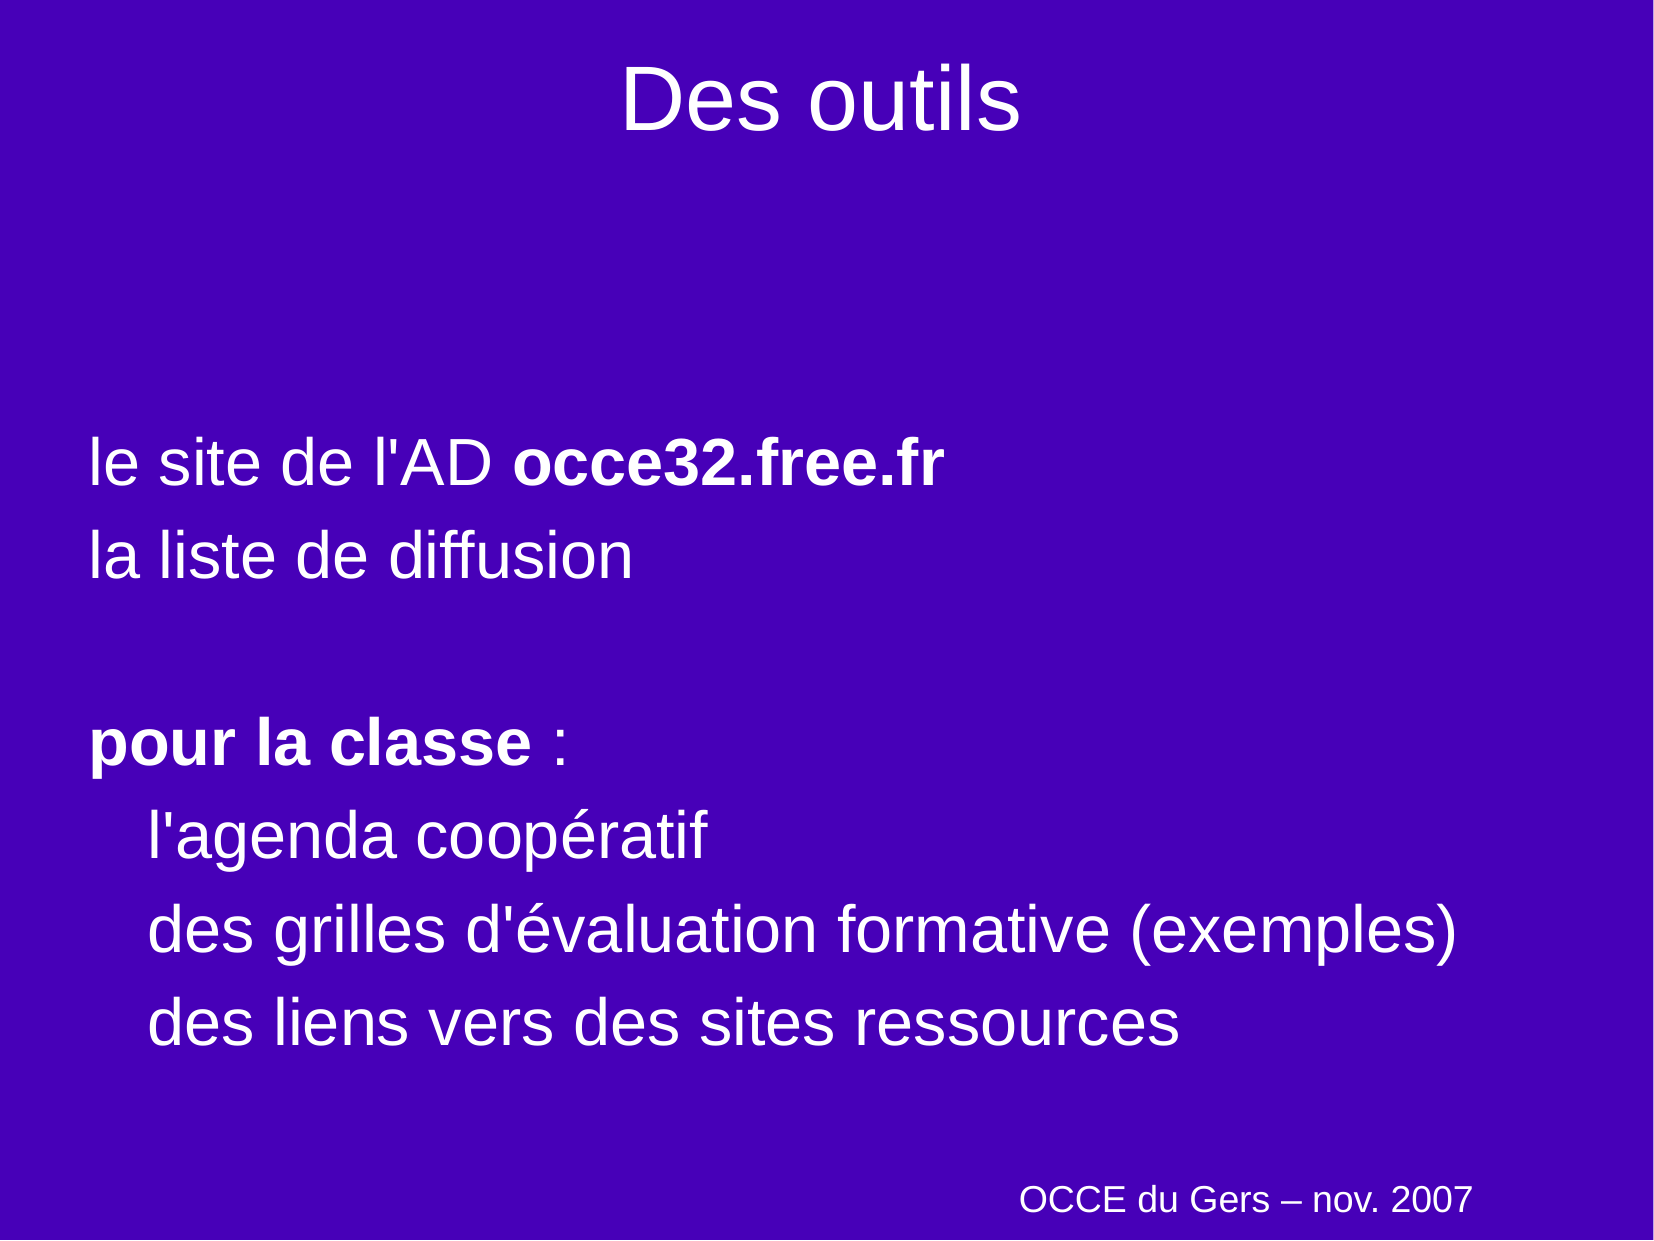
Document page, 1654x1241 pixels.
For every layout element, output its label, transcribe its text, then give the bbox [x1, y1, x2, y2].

subtitle le site de l'AD occe32.free.fr la liste de diffusion pour la classe : l'agenda coopératif des grilles d'évaluation formative (exemples) des liens vers des sites ressources [88, 345, 1577, 1135]
text_box OCCE du Gers – nov. 2007 [1003, 1171, 1625, 1229]
title Des outils [76, 14, 1565, 184]
